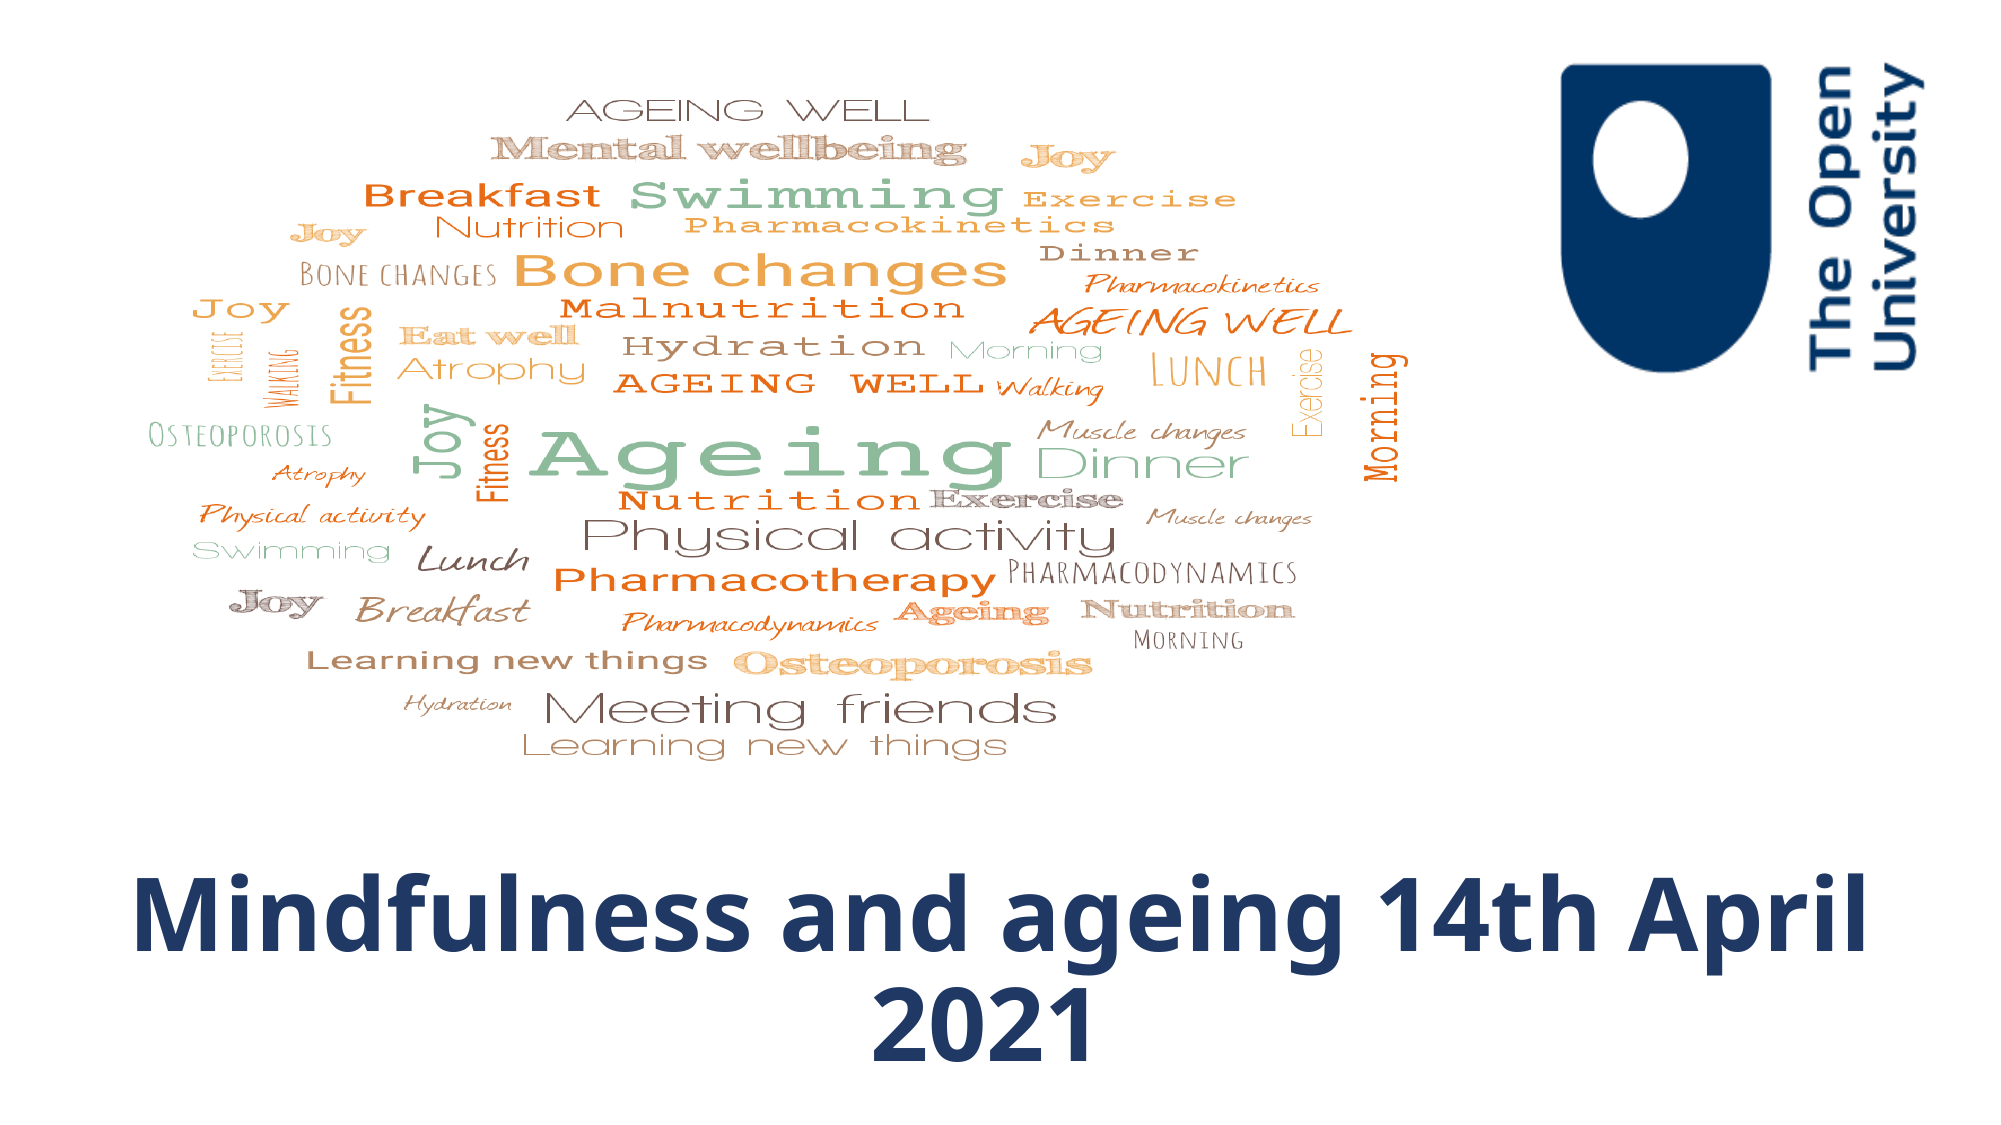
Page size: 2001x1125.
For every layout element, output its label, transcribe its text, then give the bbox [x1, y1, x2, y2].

title Mindfulness and ageing 14th April 2021 [0, 855, 2000, 1104]
picture [1559, 58, 1927, 378]
picture [91, 58, 1446, 802]
